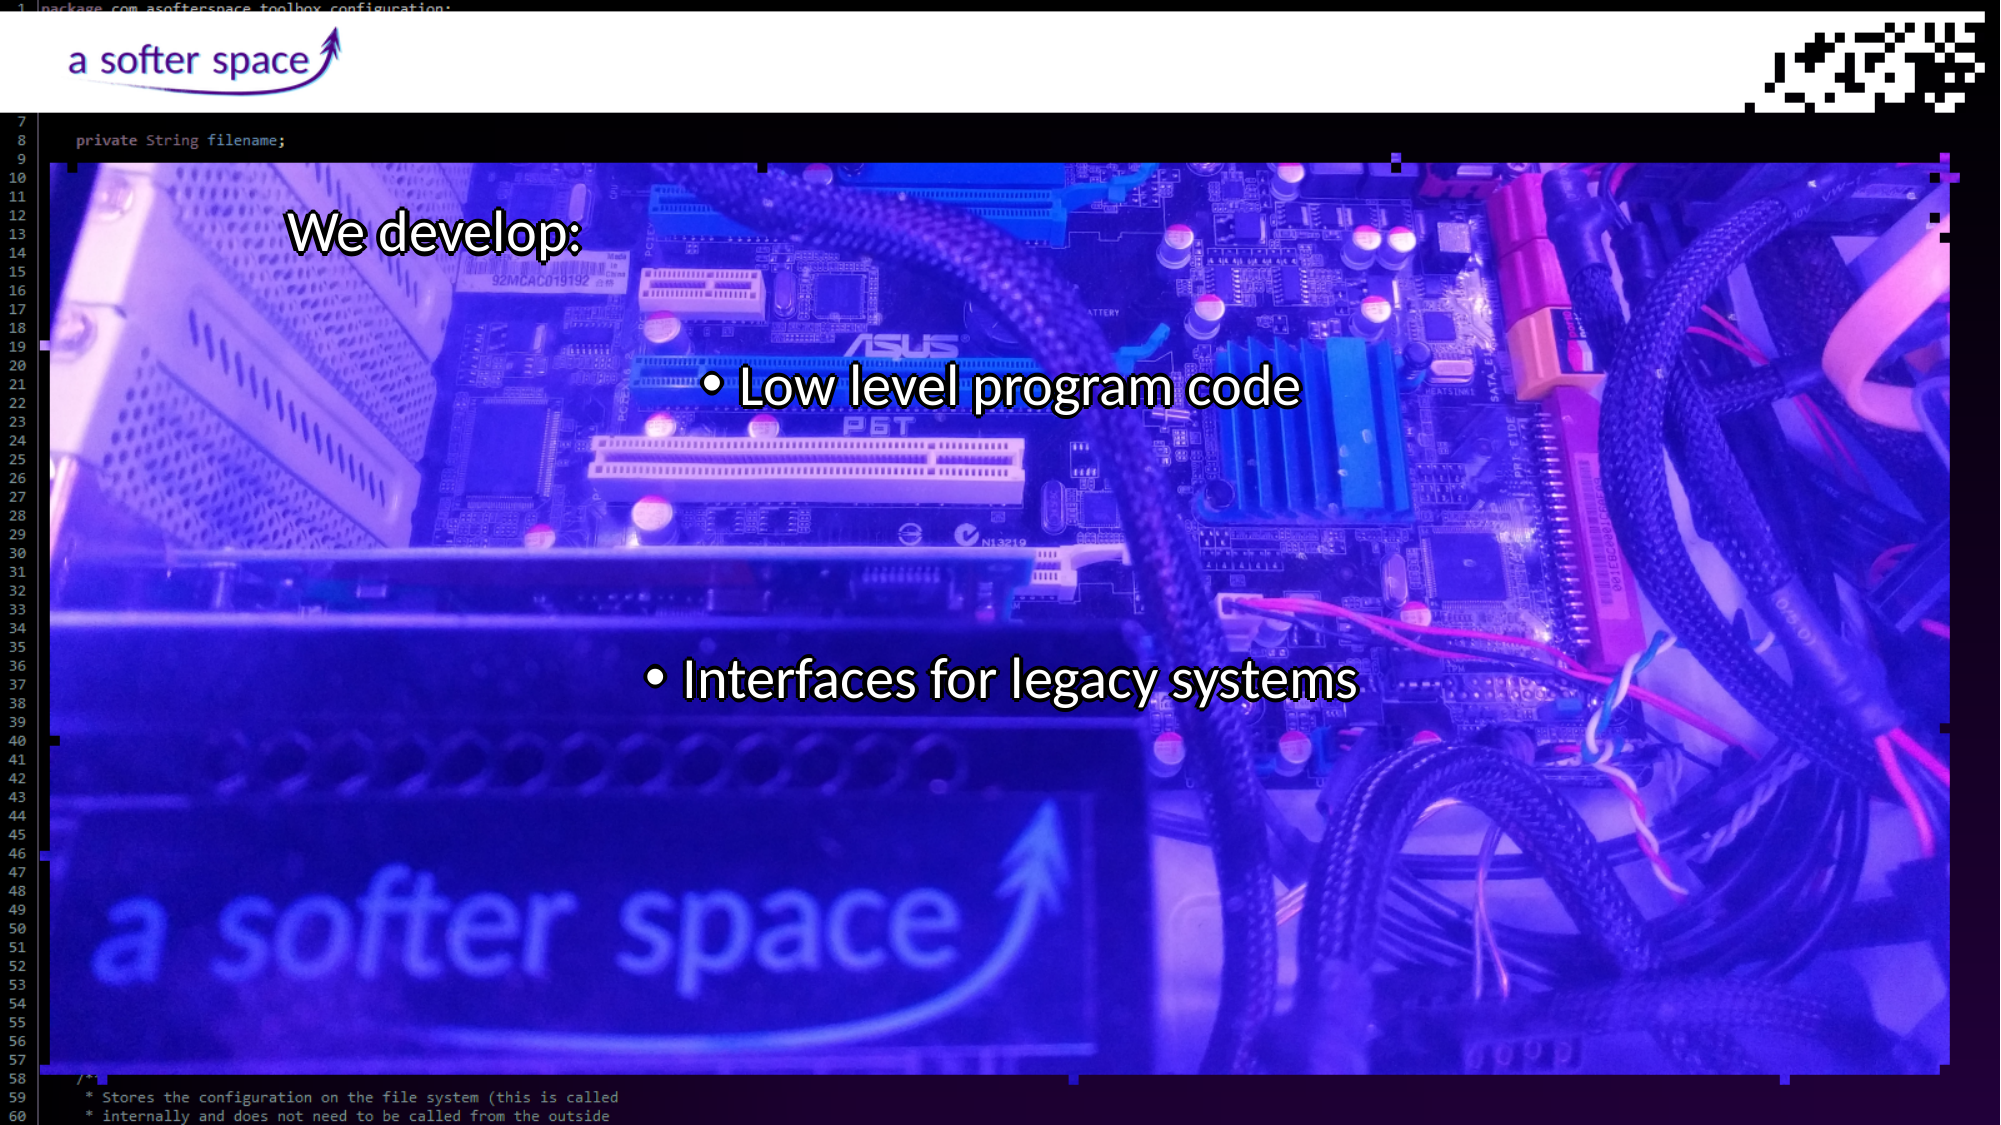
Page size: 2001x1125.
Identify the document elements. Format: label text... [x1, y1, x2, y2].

picture [0, 0, 2000, 1125]
text_box We develop: Low level program code Interfaces for legacy systems [272, 193, 1732, 1003]
